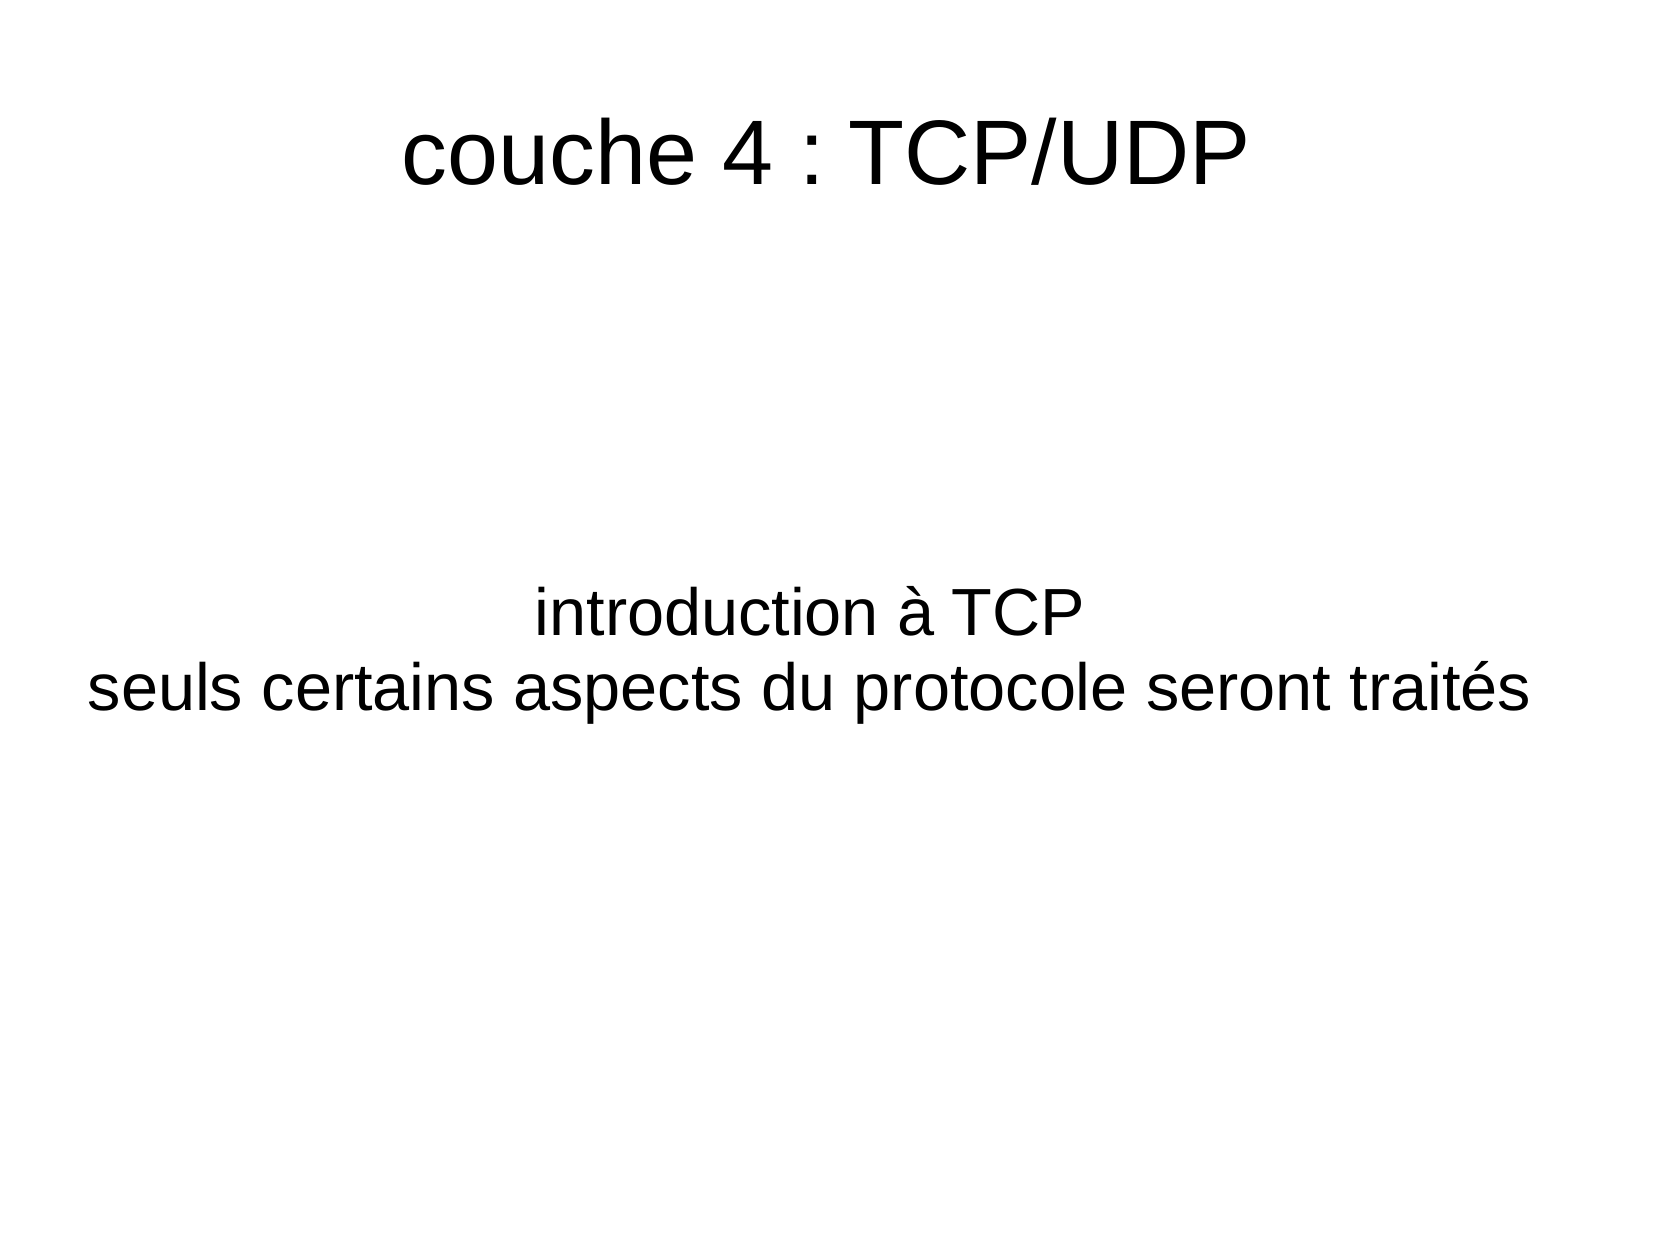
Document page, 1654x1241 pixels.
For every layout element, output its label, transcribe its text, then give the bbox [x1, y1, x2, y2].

title couche 4 : TCP/UDP [82, 49, 1571, 257]
subtitle introduction à TCP seuls certains aspects du protocole seront traités [82, 290, 1538, 1010]
